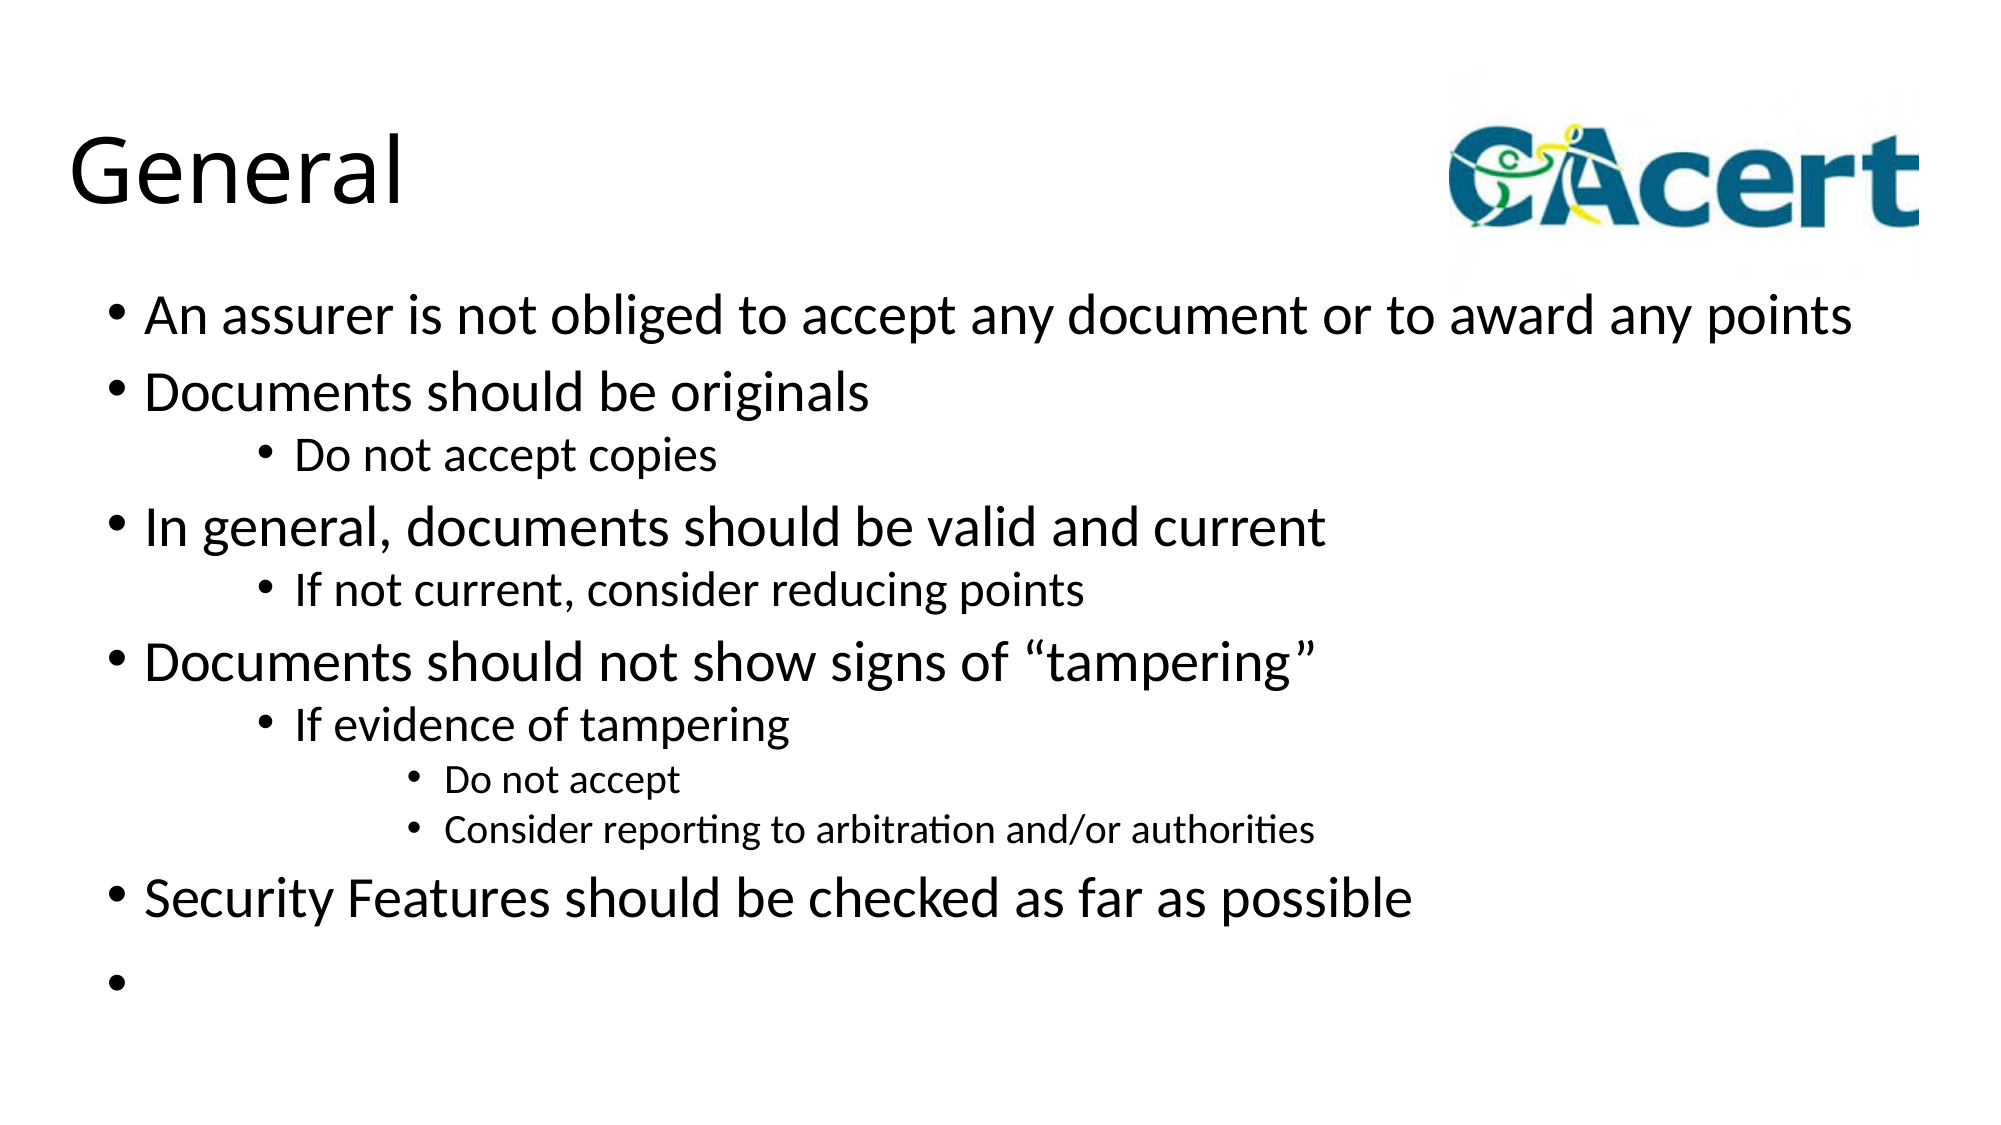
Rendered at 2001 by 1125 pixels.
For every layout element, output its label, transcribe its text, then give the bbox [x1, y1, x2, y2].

title General [52, 65, 1778, 283]
list An assurer is not obliged to accept any document or to award any points Documents should be originals Do not accept copies In general, documents should be valid and current If not current, consider reducing points Documents should not show signs of “tampering” If evidence of tampering Do not accept Consider reporting to arbitration and/or authorities Security Features should be checked as far as possible [91, 282, 2000, 997]
